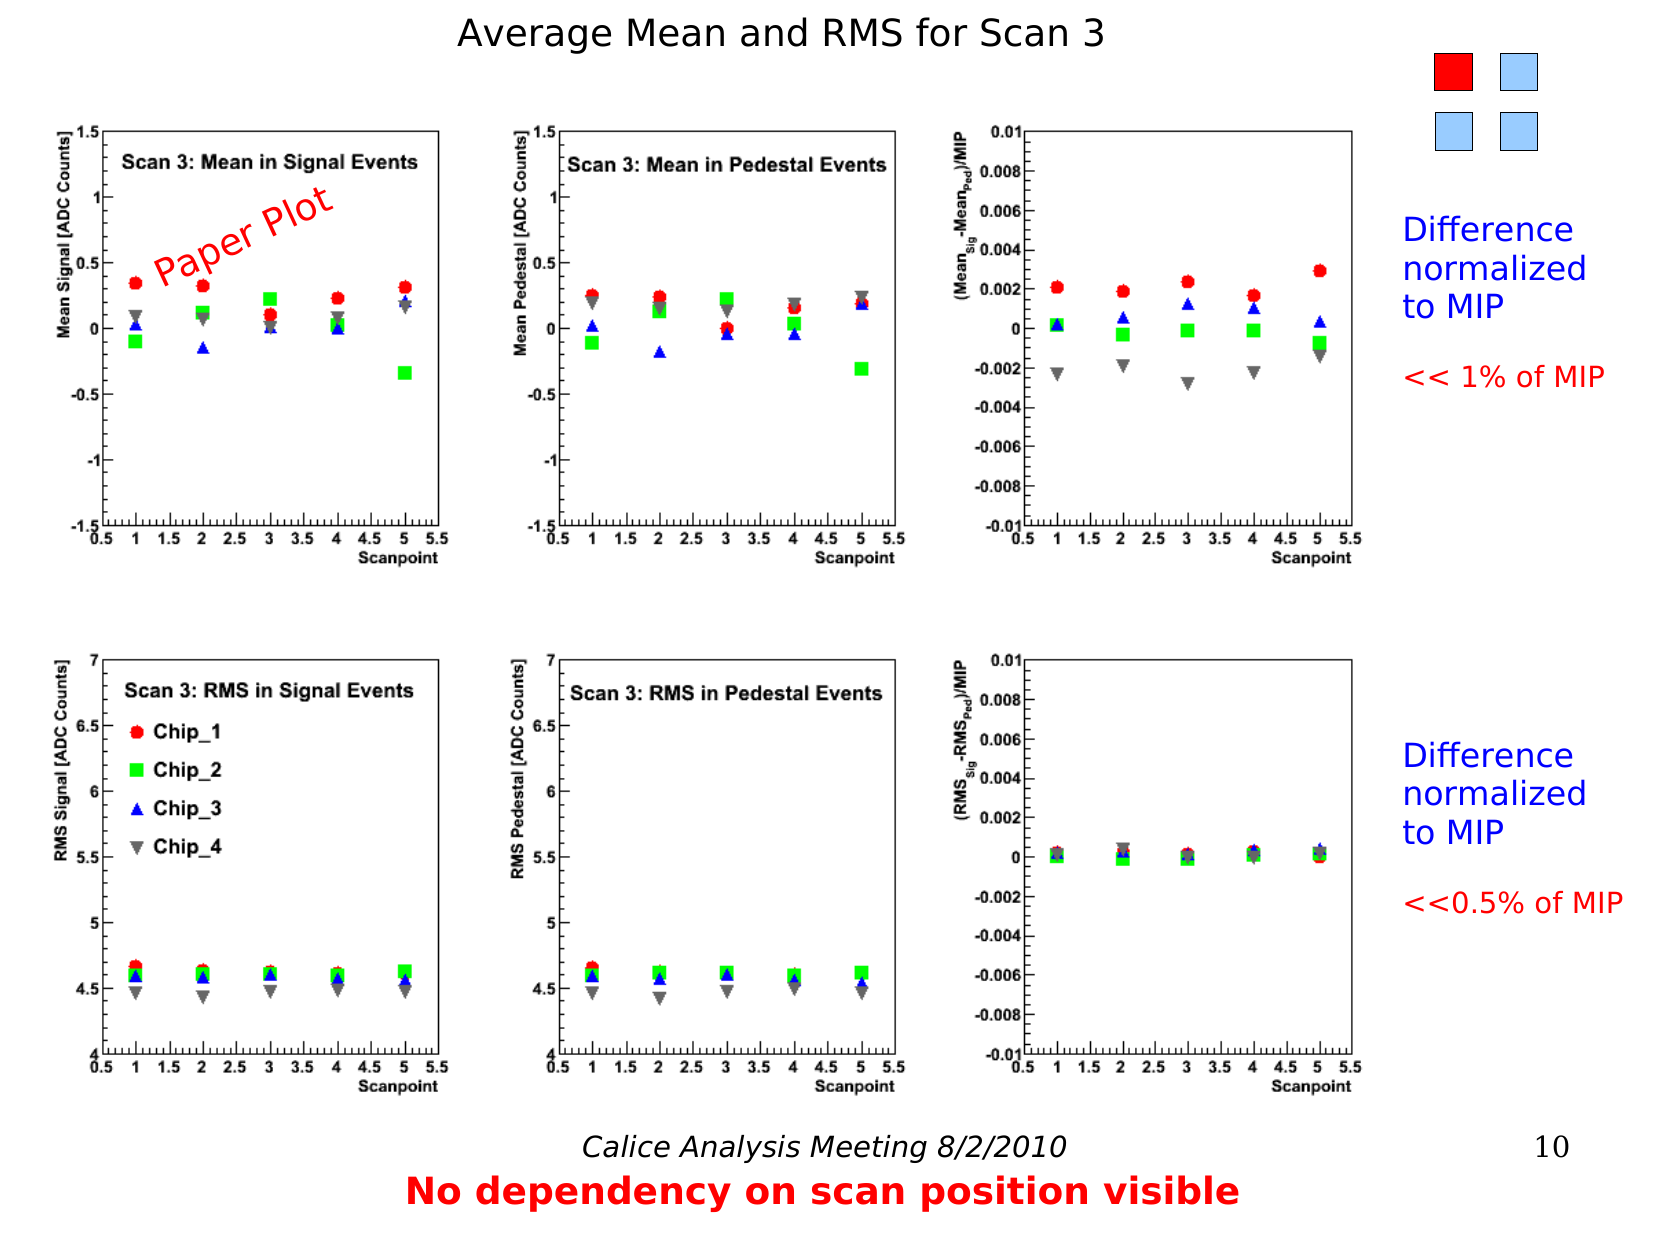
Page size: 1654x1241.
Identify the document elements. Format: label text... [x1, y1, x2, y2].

text_box No dependency on scan position visible [389, 1162, 1238, 1221]
text_box Difference normalized to MIP <<0.5% of MIP [1387, 729, 1639, 963]
text_box [1435, 112, 1473, 151]
text_box [1434, 53, 1473, 91]
text_box [1500, 112, 1538, 151]
picture [35, 76, 1405, 1133]
text_box Average Mean and RMS for Scan 3 [442, 4, 1108, 64]
text_box Paper Plot [131, 165, 352, 310]
text_box [1500, 53, 1538, 91]
text_box Difference normalized to MIP << 1% of MIP [1387, 203, 1619, 437]
